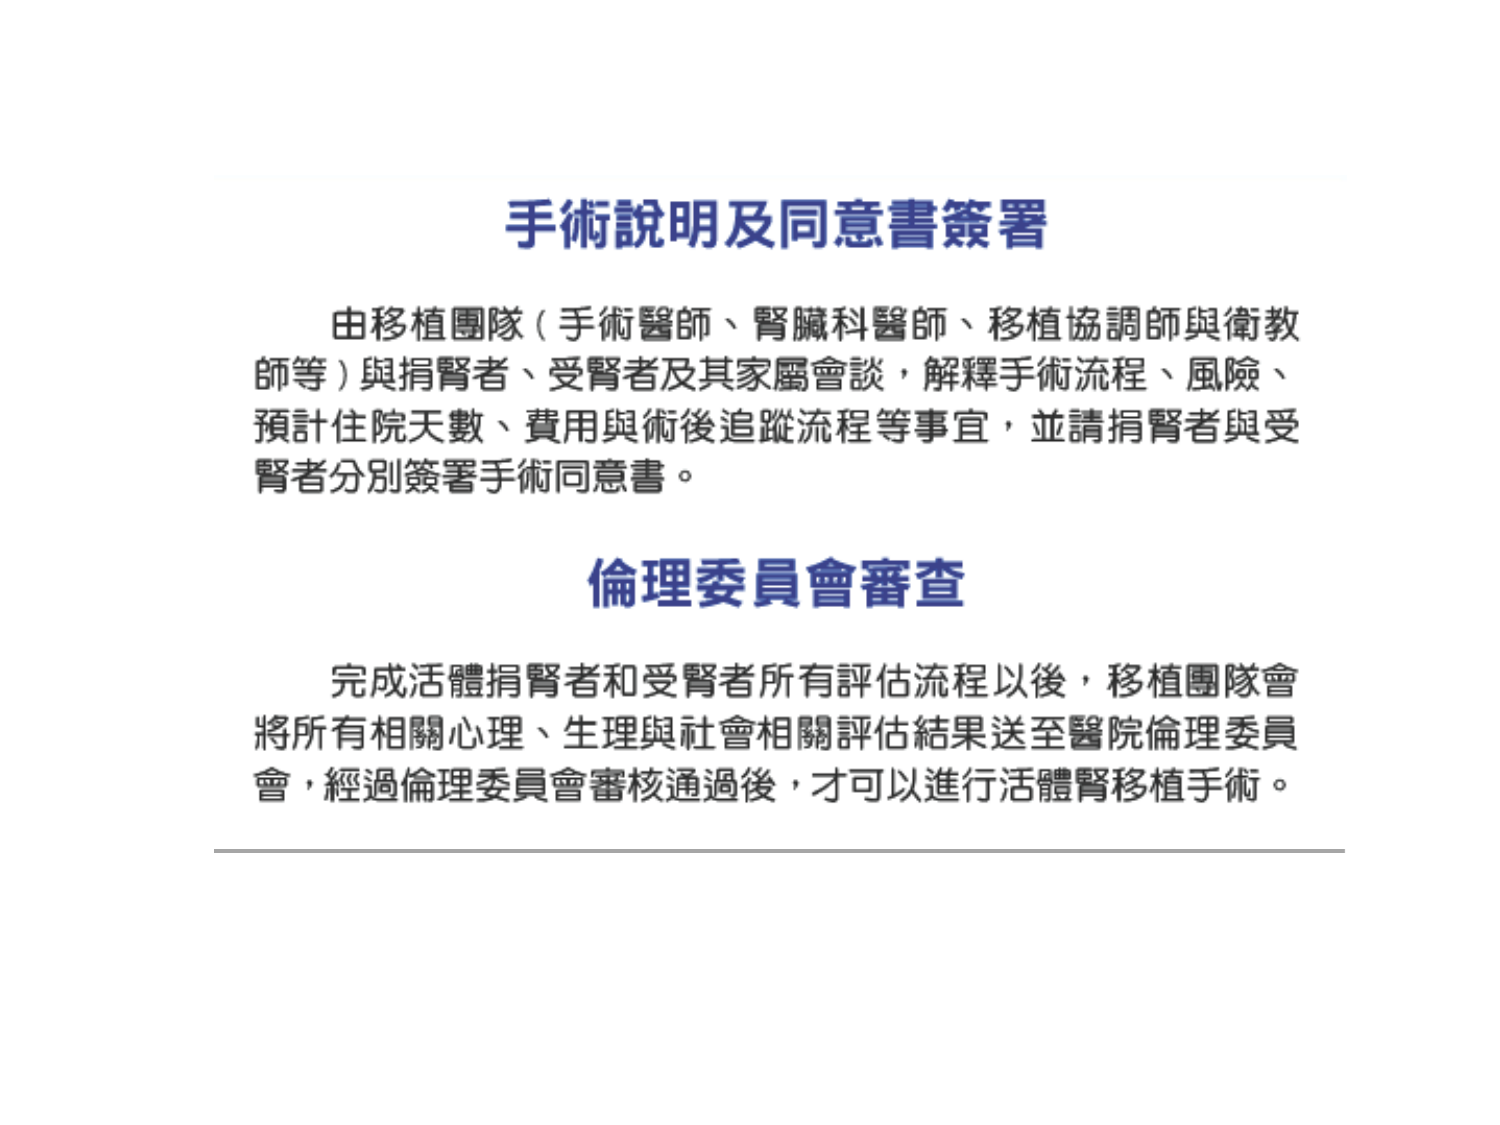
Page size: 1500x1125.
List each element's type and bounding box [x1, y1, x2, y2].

picture [214, 175, 1347, 849]
